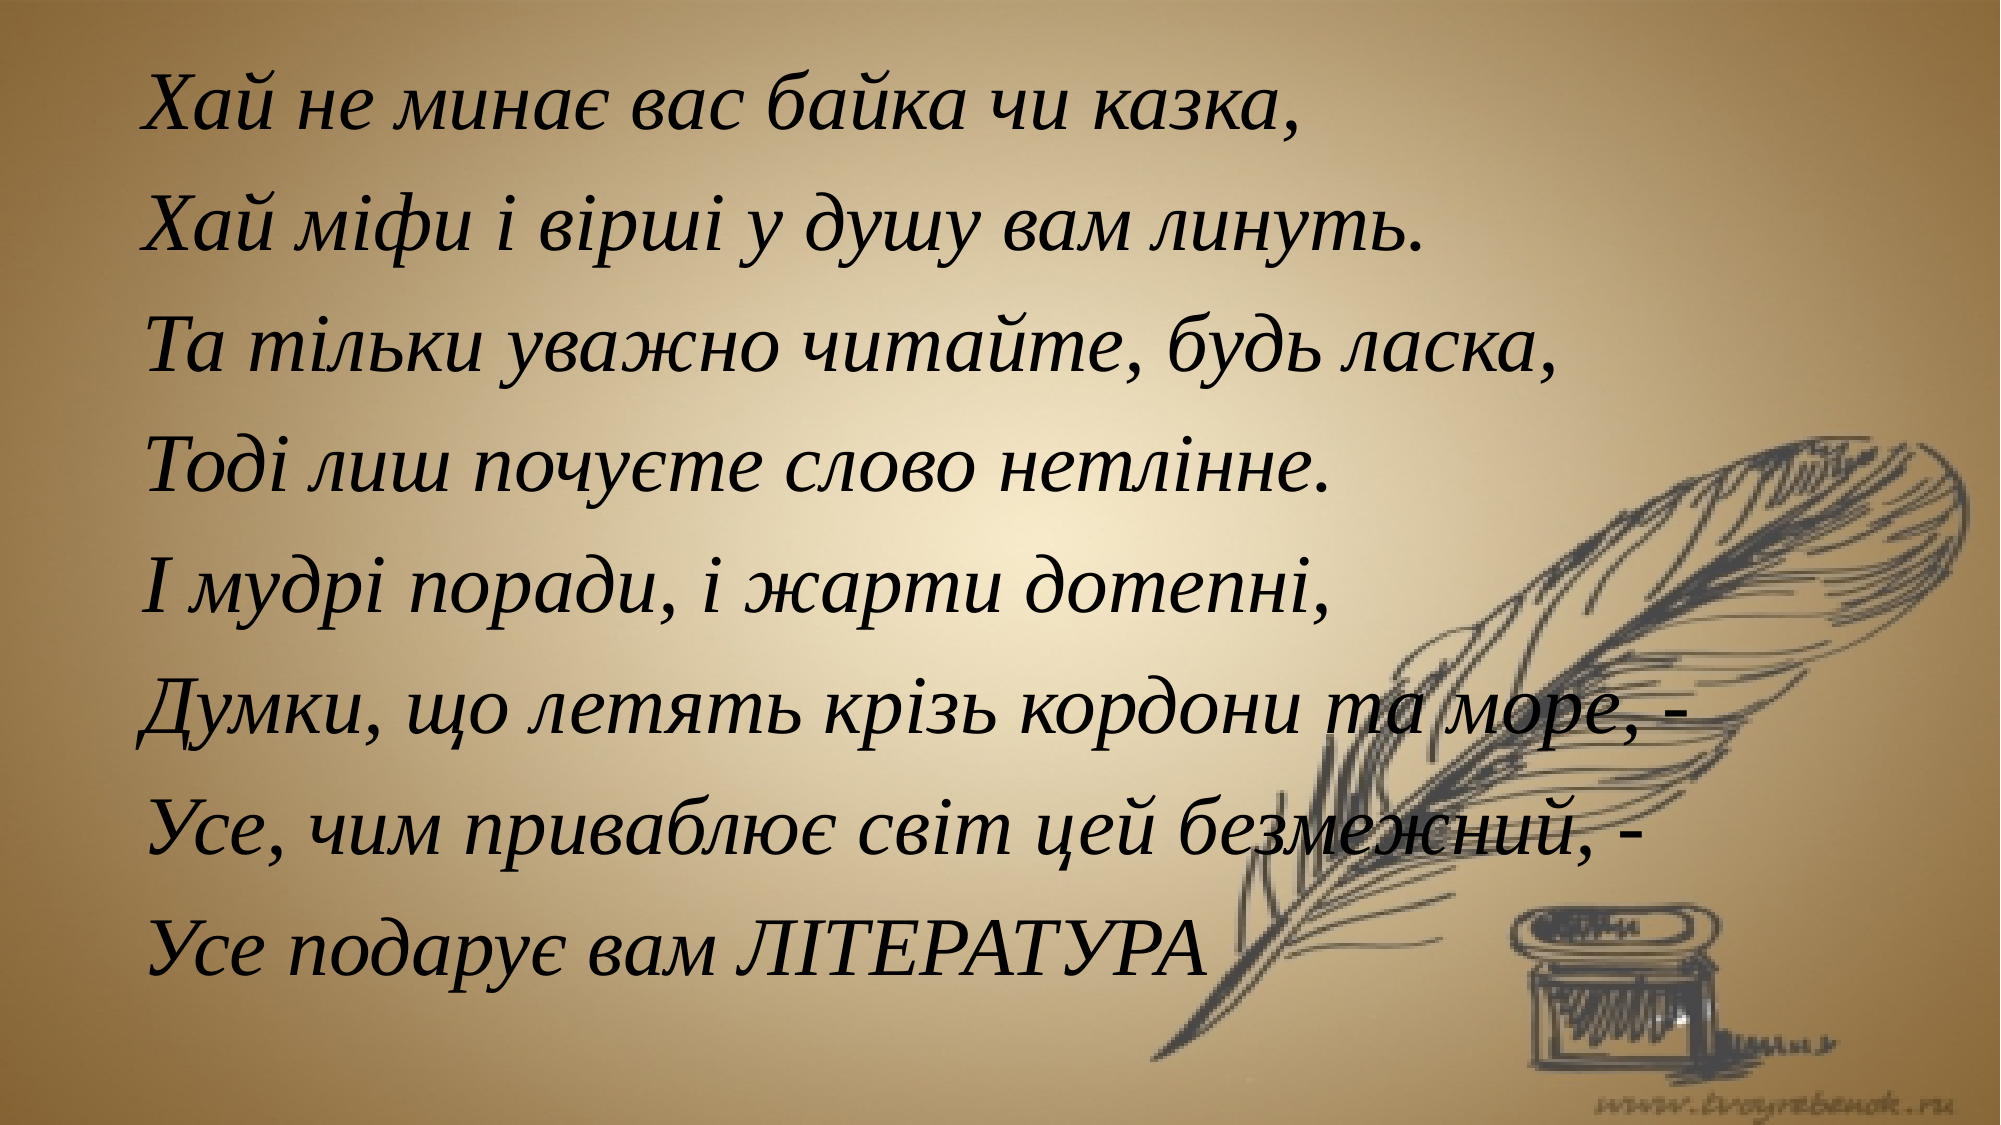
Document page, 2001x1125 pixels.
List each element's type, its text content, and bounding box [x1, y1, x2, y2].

picture [0, 0, 2000, 1125]
list Хай не минає вас байка чи казка, Хай міфи і вірші у душу вам линуть. Та тільки уважно читайте, будь ласка, Тоді лиш почуєте слово нетлінне. І мудрі поради, і жарти дотепні, Думки, що летять крізь кордони та море, - Усе, чим приваблює світ цей безмежний, - Усе подарує вам ЛІТЕРАТУРА [127, 38, 1853, 1053]
